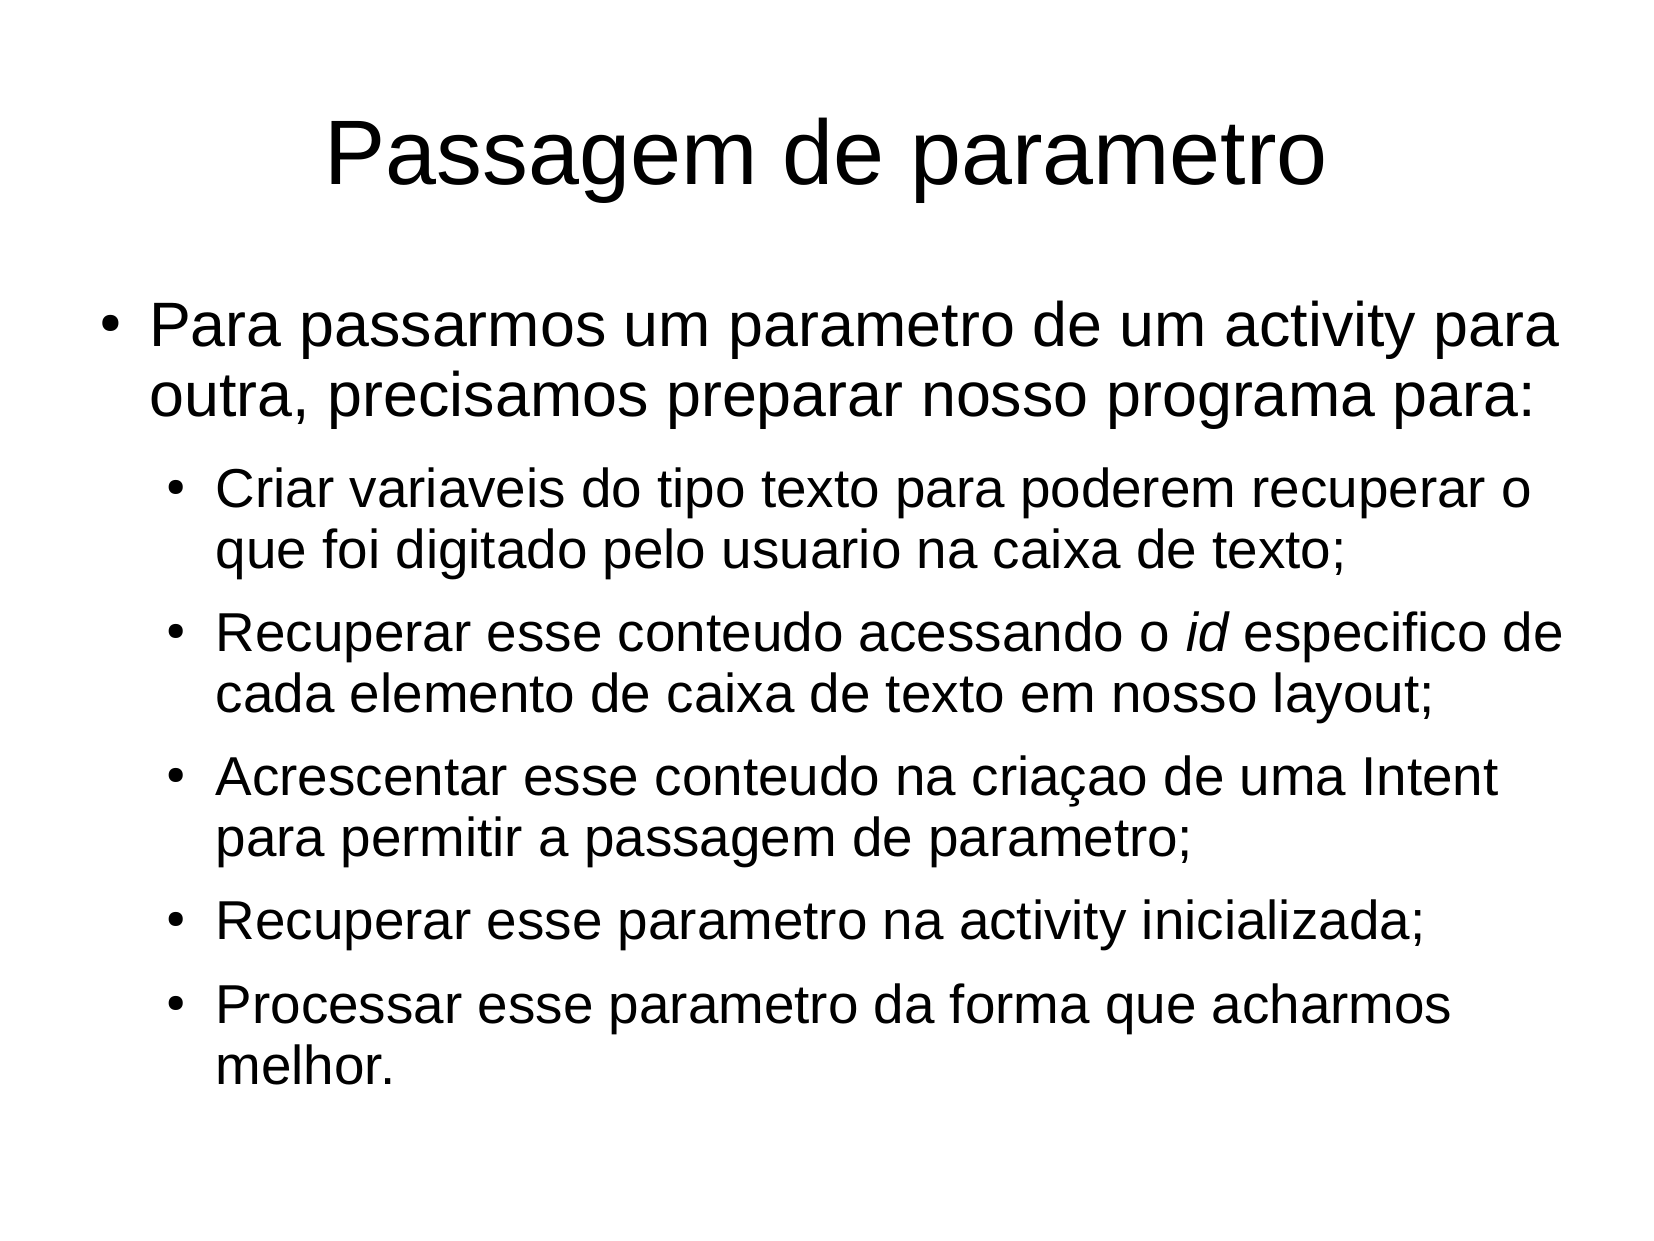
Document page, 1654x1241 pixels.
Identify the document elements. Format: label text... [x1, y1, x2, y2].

list Para passarmos um parametro de um activity para outra, precisamos preparar nosso programa para: Criar variaveis do tipo texto para poderem recuperar o que foi digitado pelo usuario na caixa de texto; Recuperar esse conteudo acessando o id especifico de cada elemento de caixa de texto em nosso layout; Acrescentar esse conteudo na criaçao de uma Intent para permitir a passagem de parametro; Recuperar esse parametro na activity inicializada; Processar esse parametro da forma que acharmos melhor. [82, 290, 1571, 1241]
title Passagem de parametro [82, 49, 1571, 257]
